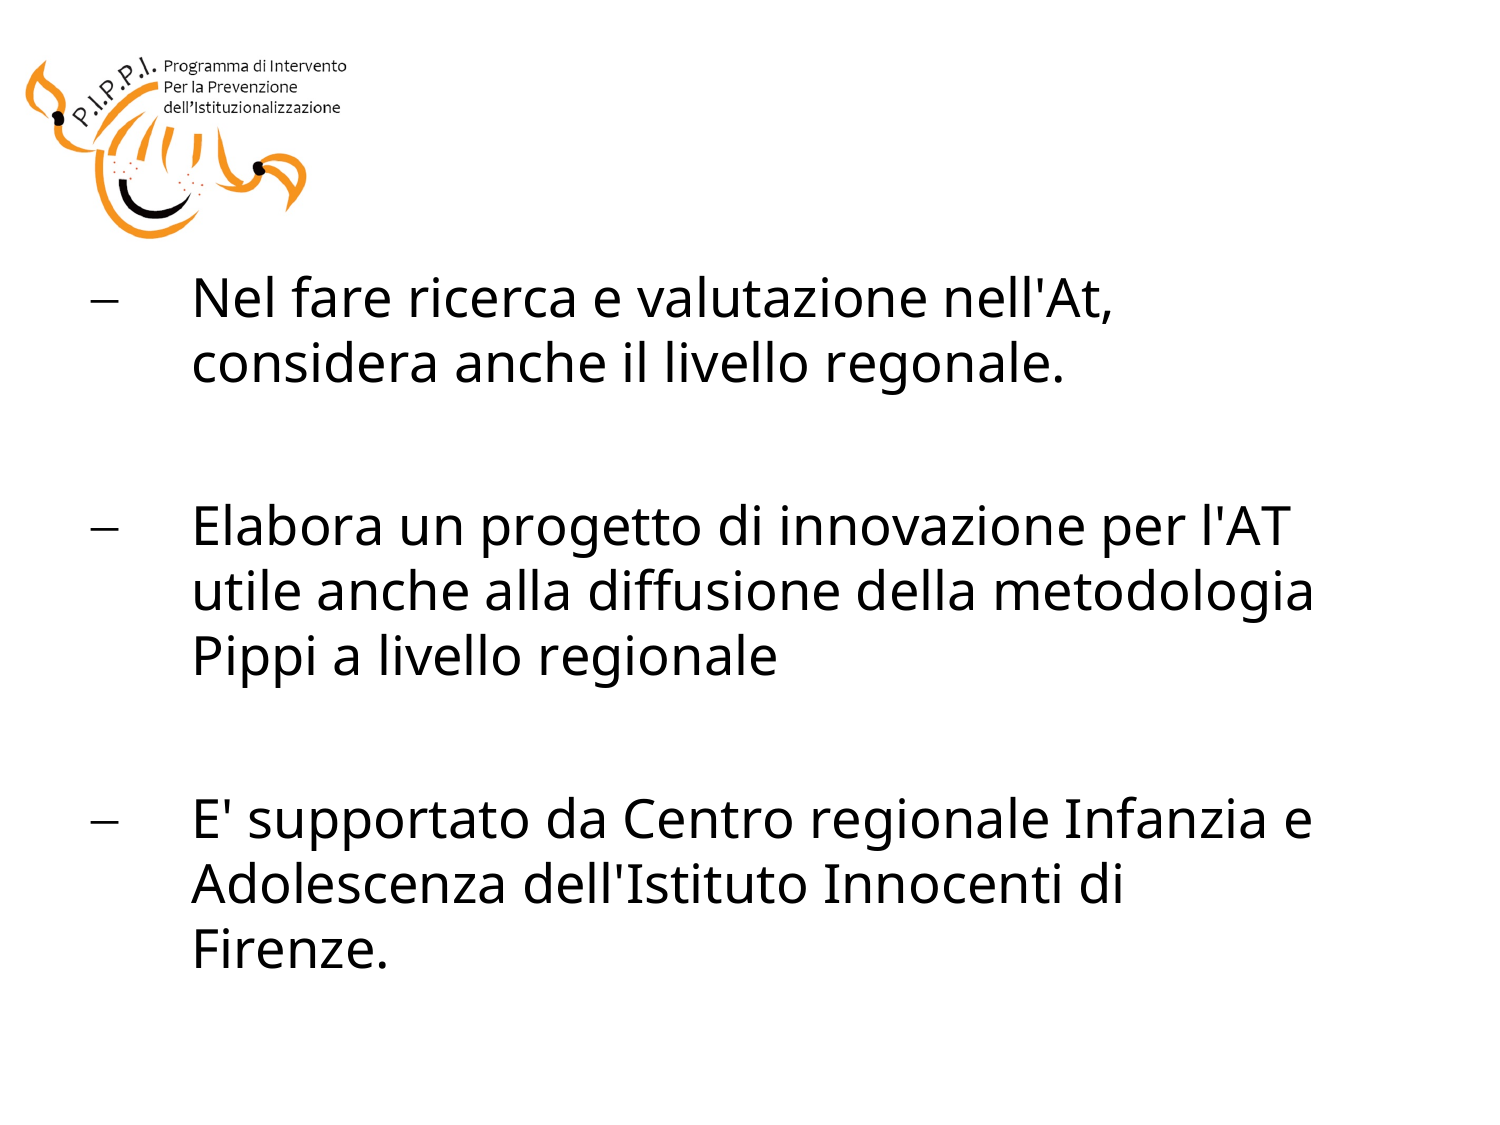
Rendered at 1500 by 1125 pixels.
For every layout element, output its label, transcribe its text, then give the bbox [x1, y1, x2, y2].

picture [17, 30, 355, 273]
text_box Nel fare ricerca e valutazione nell'At, considera anche il livello regonale. Elabora un progetto di innovazione per l'AT utile anche alla diffusione della metodologia Pippi a livello regionale E' supportato da Centro regionale Infanzia e Adolescenza dell'Istituto Innocenti di Firenze. [0, 21, 1349, 1019]
